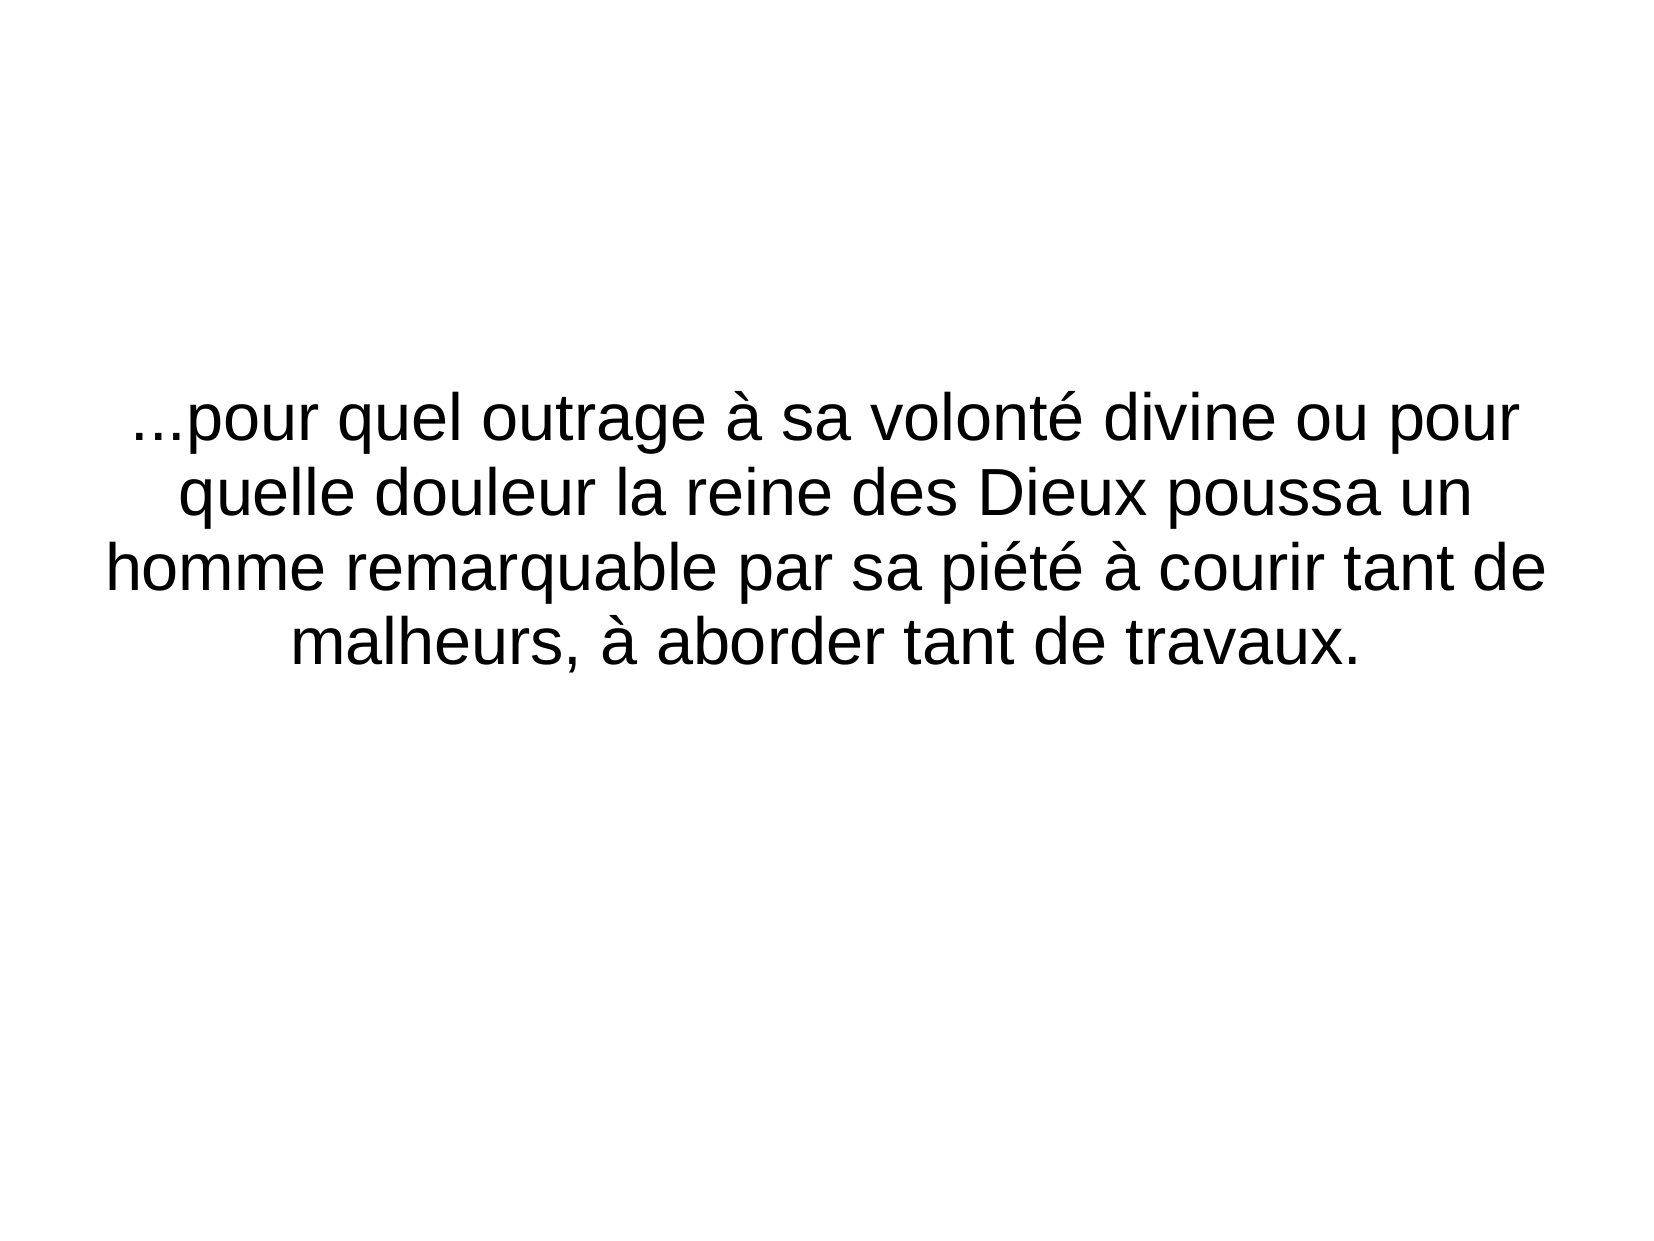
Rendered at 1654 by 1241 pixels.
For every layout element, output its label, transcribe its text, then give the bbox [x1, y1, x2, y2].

subtitle ...pour quel outrage à sa volonté divine ou pour quelle douleur la reine des Dieux poussa un homme remarquable par sa piété à courir tant de malheurs, à aborder tant de travaux. [82, 49, 1571, 1010]
